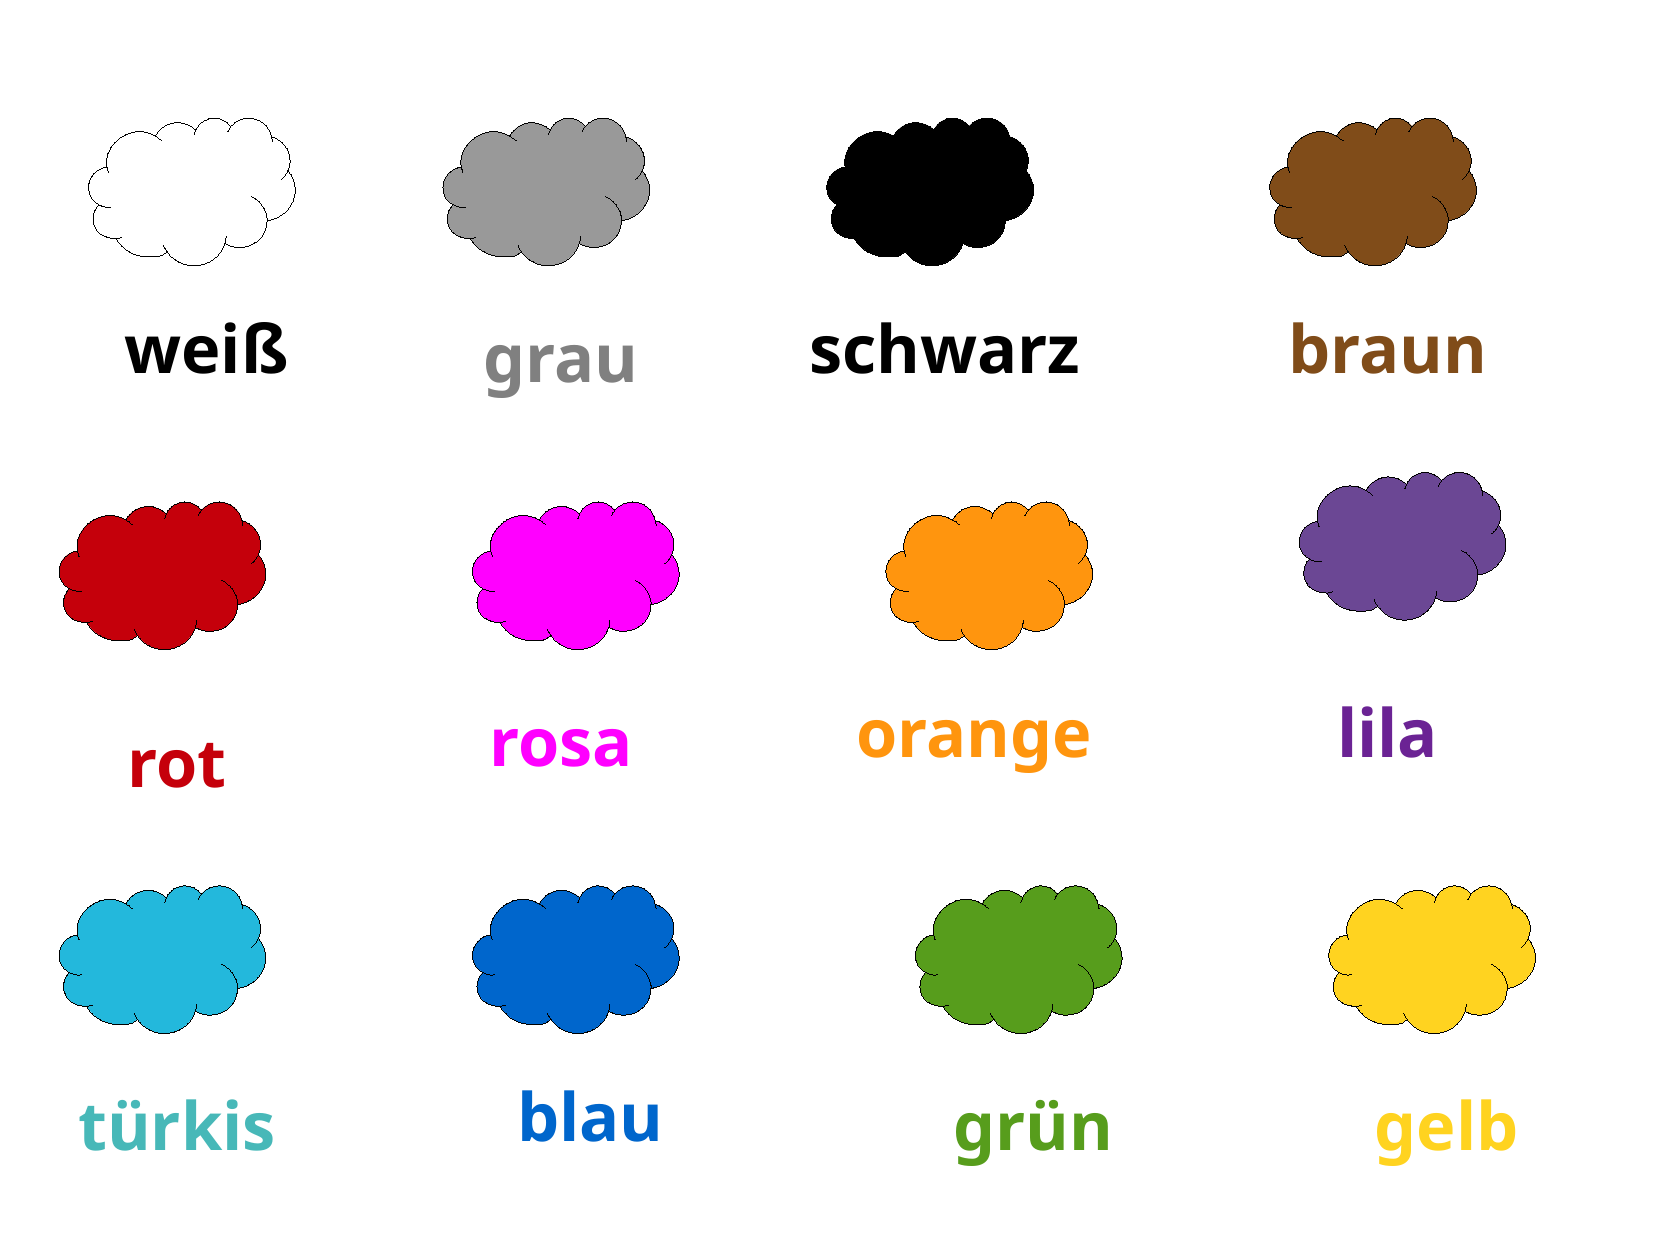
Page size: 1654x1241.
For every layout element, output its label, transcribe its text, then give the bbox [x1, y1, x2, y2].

text_box [826, 118, 1034, 266]
text_box rosa [413, 688, 709, 798]
text_box [442, 118, 650, 266]
text_box [885, 501, 1093, 650]
text_box orange [826, 679, 1123, 789]
text_box [1328, 885, 1536, 1034]
text_box grau [413, 304, 709, 414]
text_box weiß [59, 295, 355, 405]
text_box [1299, 472, 1506, 621]
text_box [59, 501, 266, 650]
text_box [472, 885, 680, 1034]
text_box [915, 885, 1123, 1034]
text_box [59, 885, 266, 1034]
text_box türkis [29, 1072, 325, 1182]
text_box braun [1240, 295, 1536, 405]
text_box blau [442, 1062, 739, 1173]
text_box grün [885, 1072, 1182, 1182]
text_box [88, 118, 296, 266]
text_box lila [1240, 679, 1536, 789]
text_box schwarz [767, 295, 1123, 405]
text_box gelb [1299, 1072, 1595, 1182]
text_box [1269, 118, 1477, 266]
text_box [472, 501, 680, 650]
text_box rot [29, 708, 325, 818]
